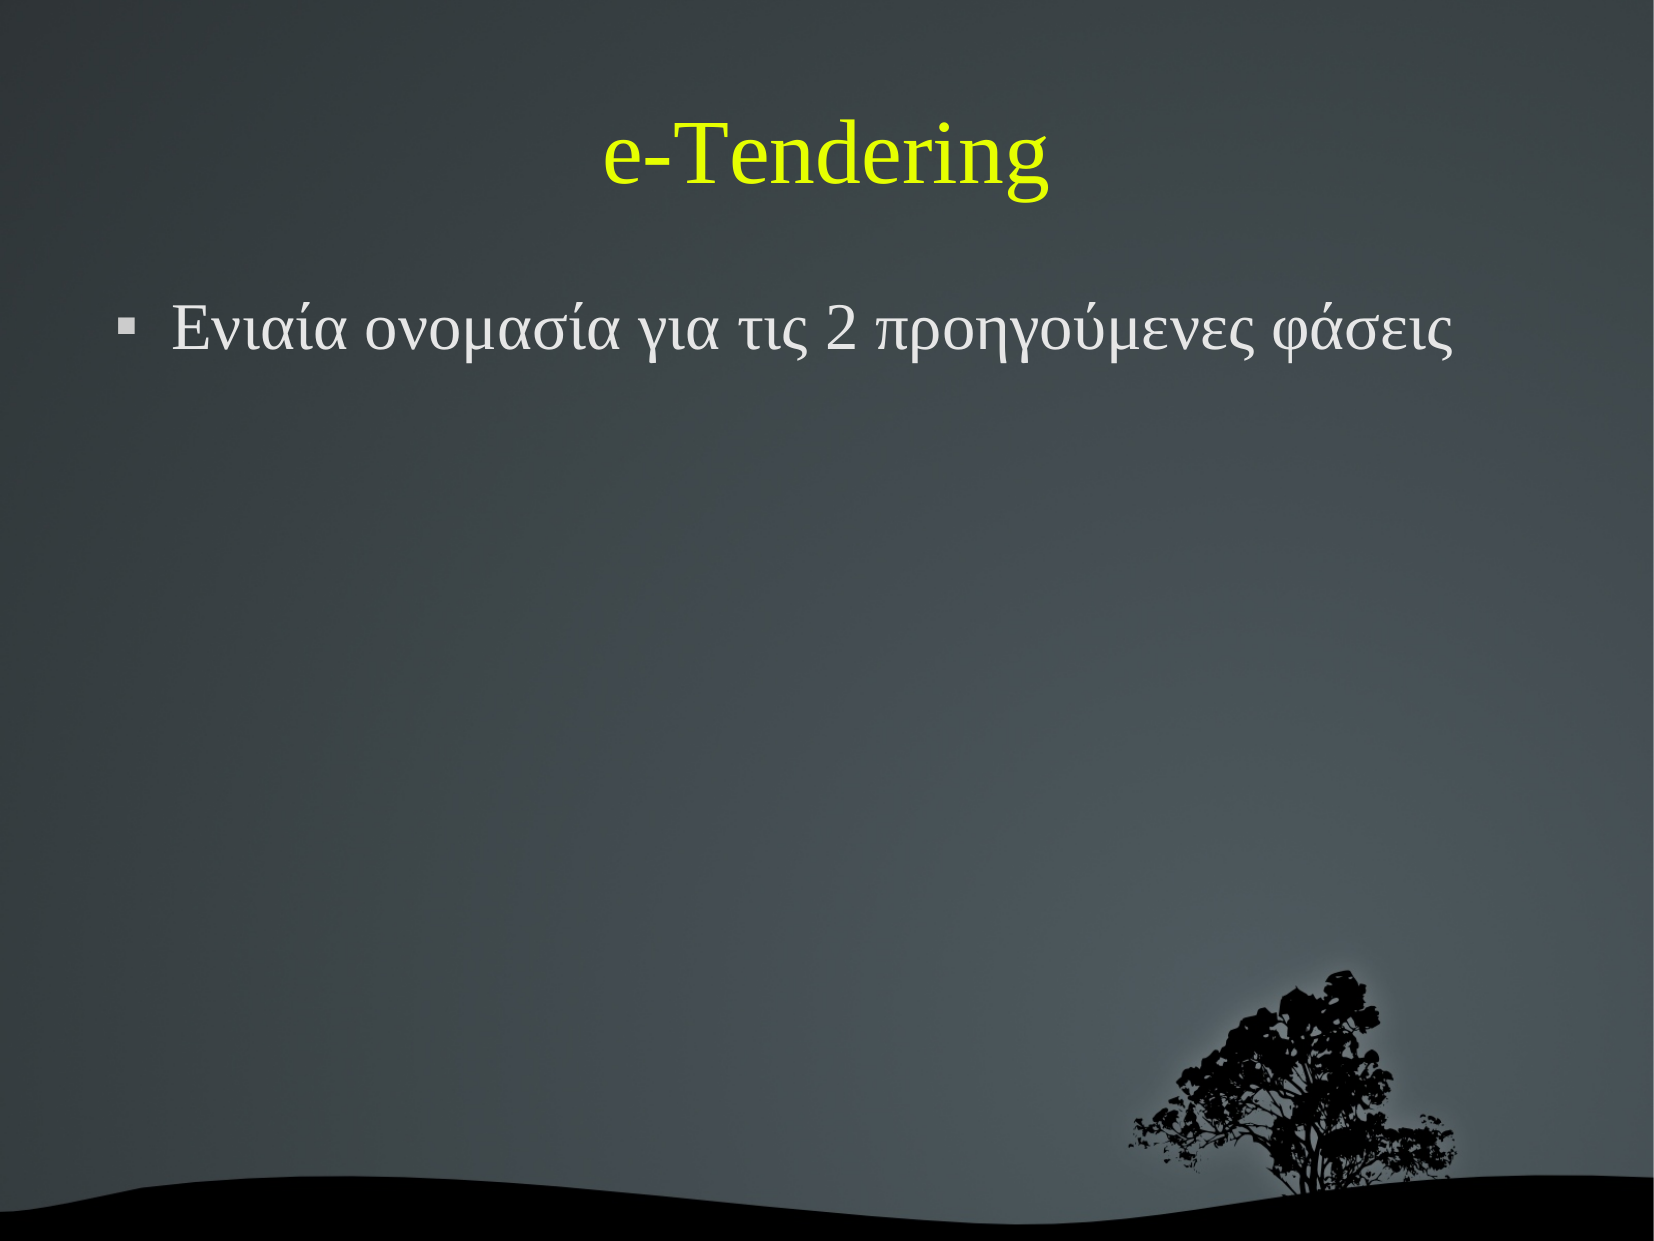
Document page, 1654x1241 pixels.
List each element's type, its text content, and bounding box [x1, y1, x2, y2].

list Ενιαία ονομασία για τις 2 προηγούμενες φάσεις [82, 290, 1571, 1094]
picture [0, 0, 1654, 1241]
title e-Tendering [82, 56, 1571, 250]
